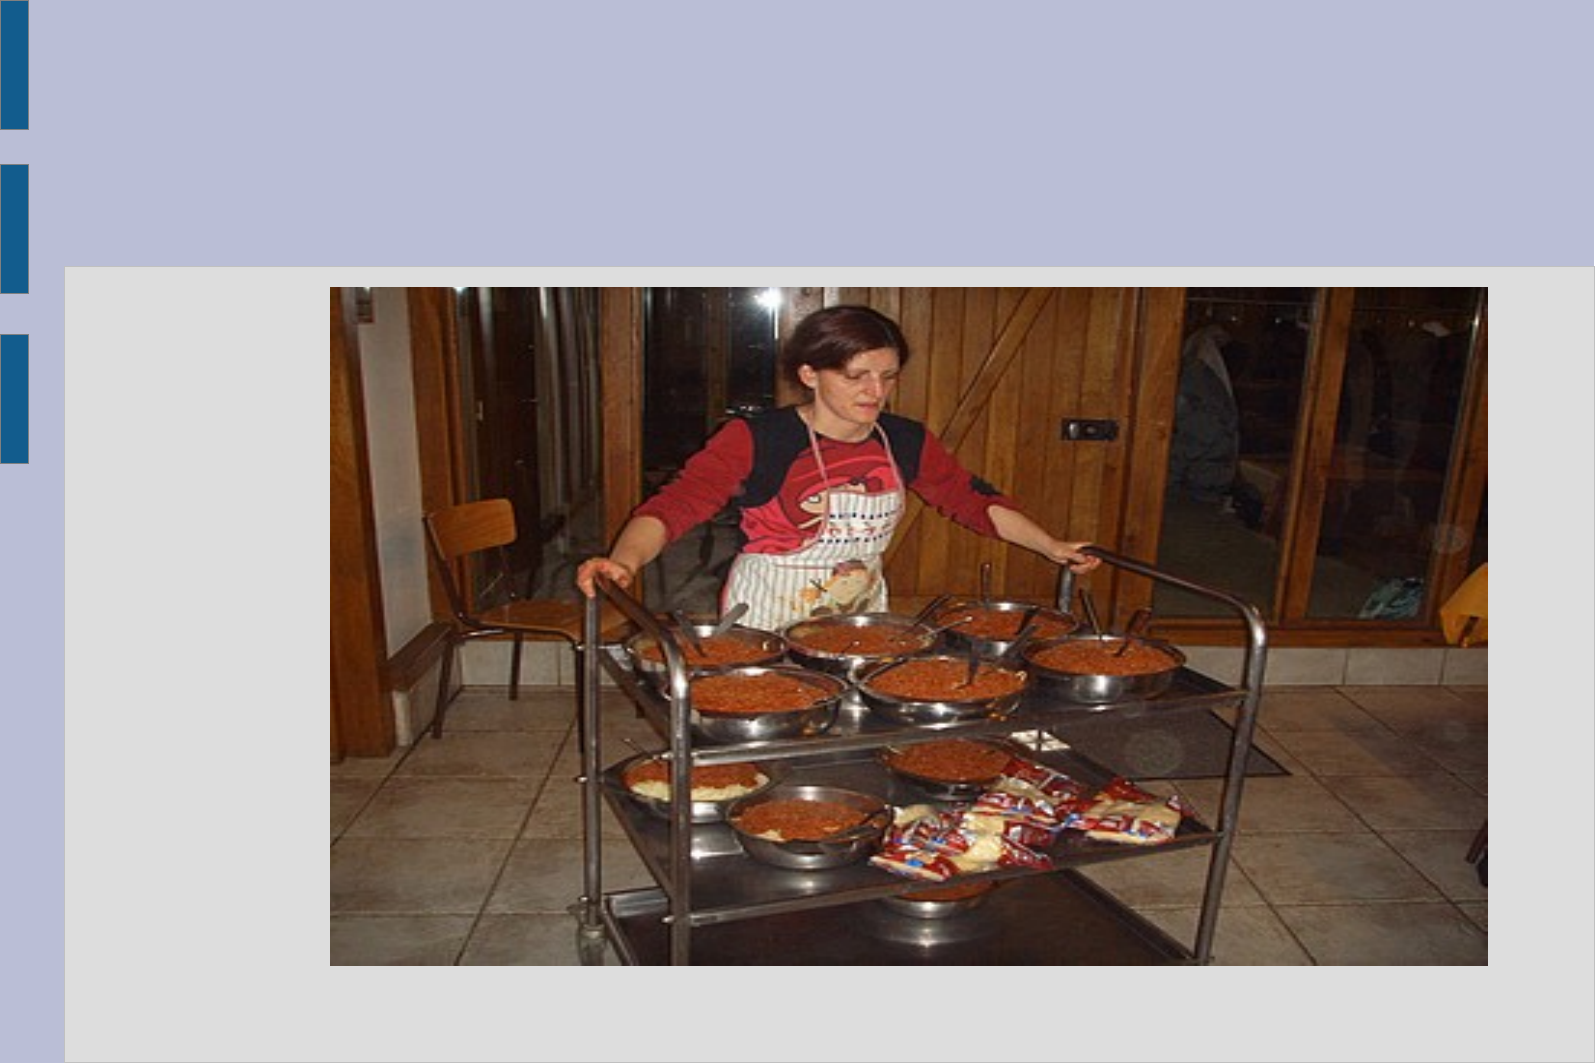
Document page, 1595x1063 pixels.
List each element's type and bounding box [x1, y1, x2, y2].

picture [330, 287, 1488, 966]
